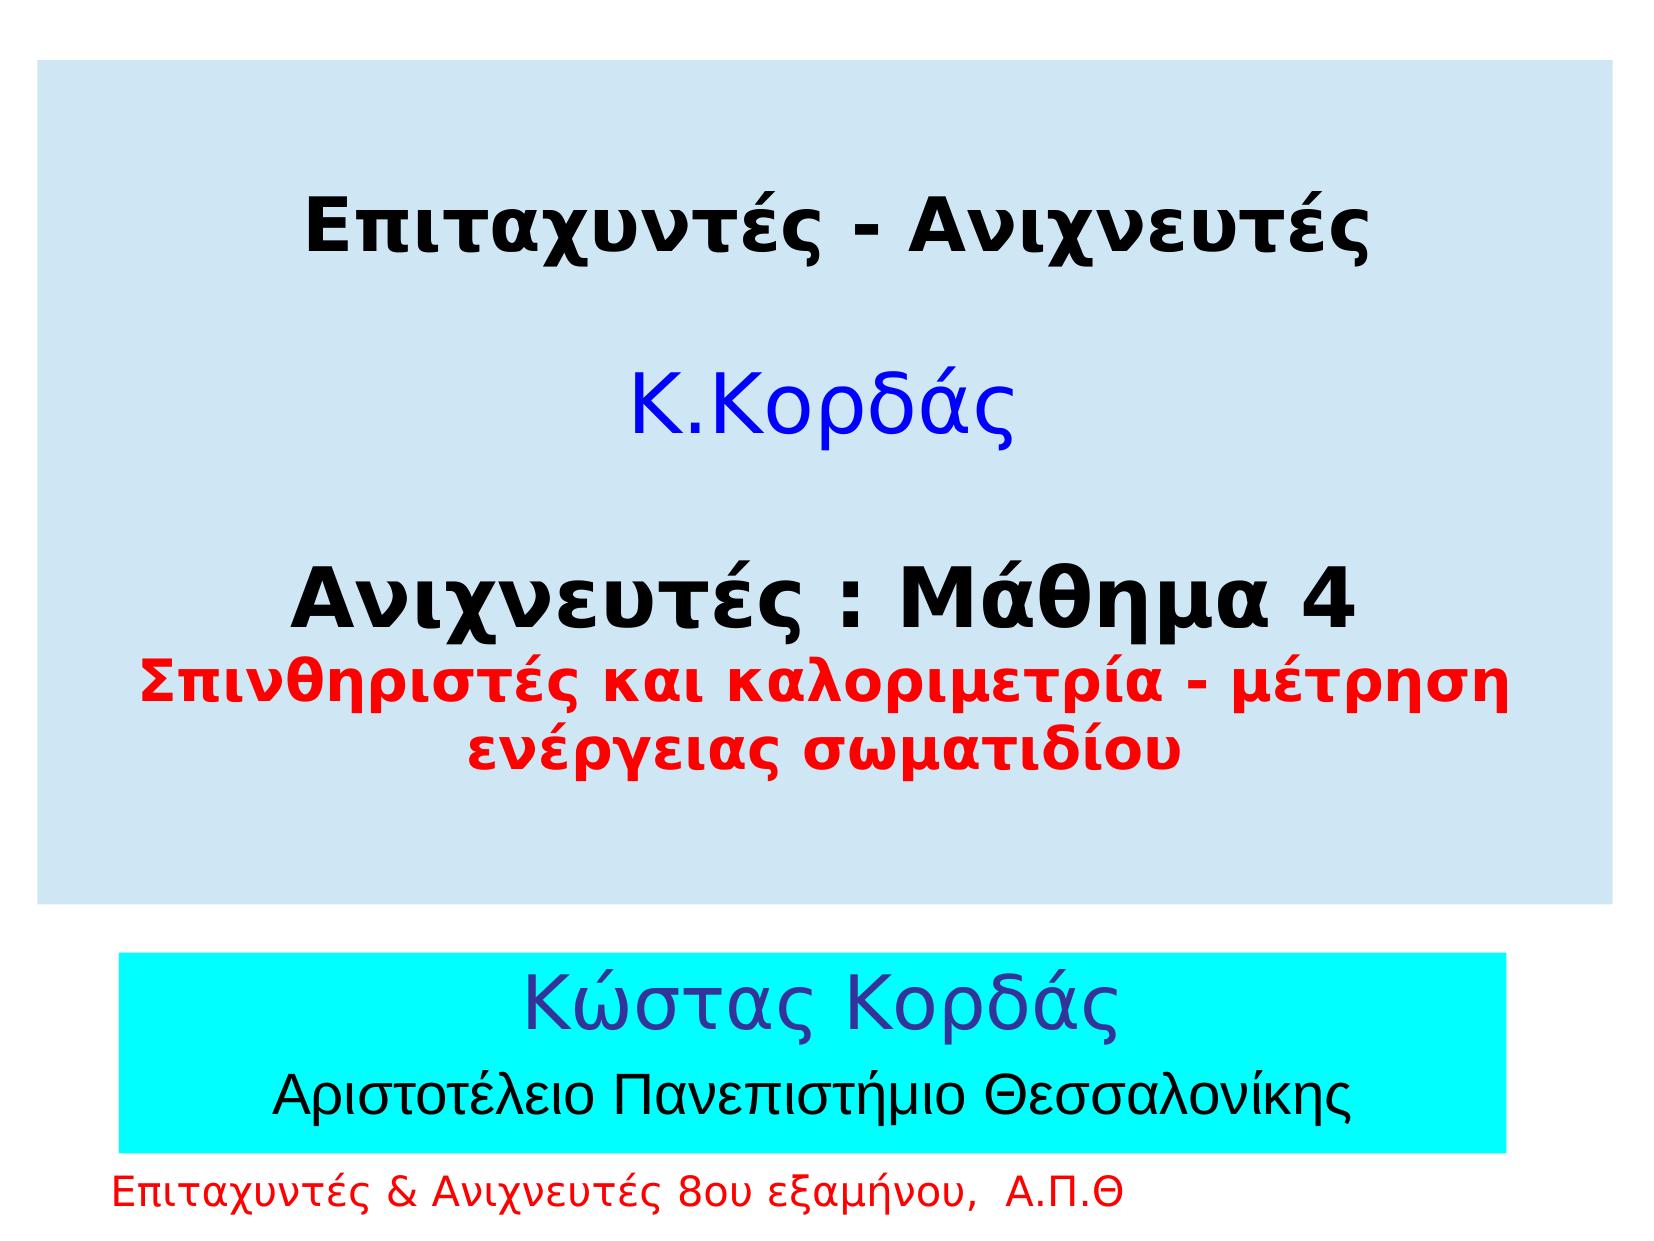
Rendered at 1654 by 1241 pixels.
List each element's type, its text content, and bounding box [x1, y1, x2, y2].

title Επιταχυντές - Ανιχνευτές Κ.Κορδάς Ανιχνευτές : Μάθημα 4 Σπινθηριστές και καλοριμετρία - μέτρηση ενέργειας σωματιδίου [37, 60, 1613, 905]
text_box Επιταχυντές & Ανιχνευτές 8ου εξαμήνου, Α.Π.Θ [95, 1160, 1654, 1232]
text_box Κώστας Κορδάς Αριστοτέλειο Πανεπιστήμιο Θεσσαλονίκης [118, 952, 1507, 1154]
